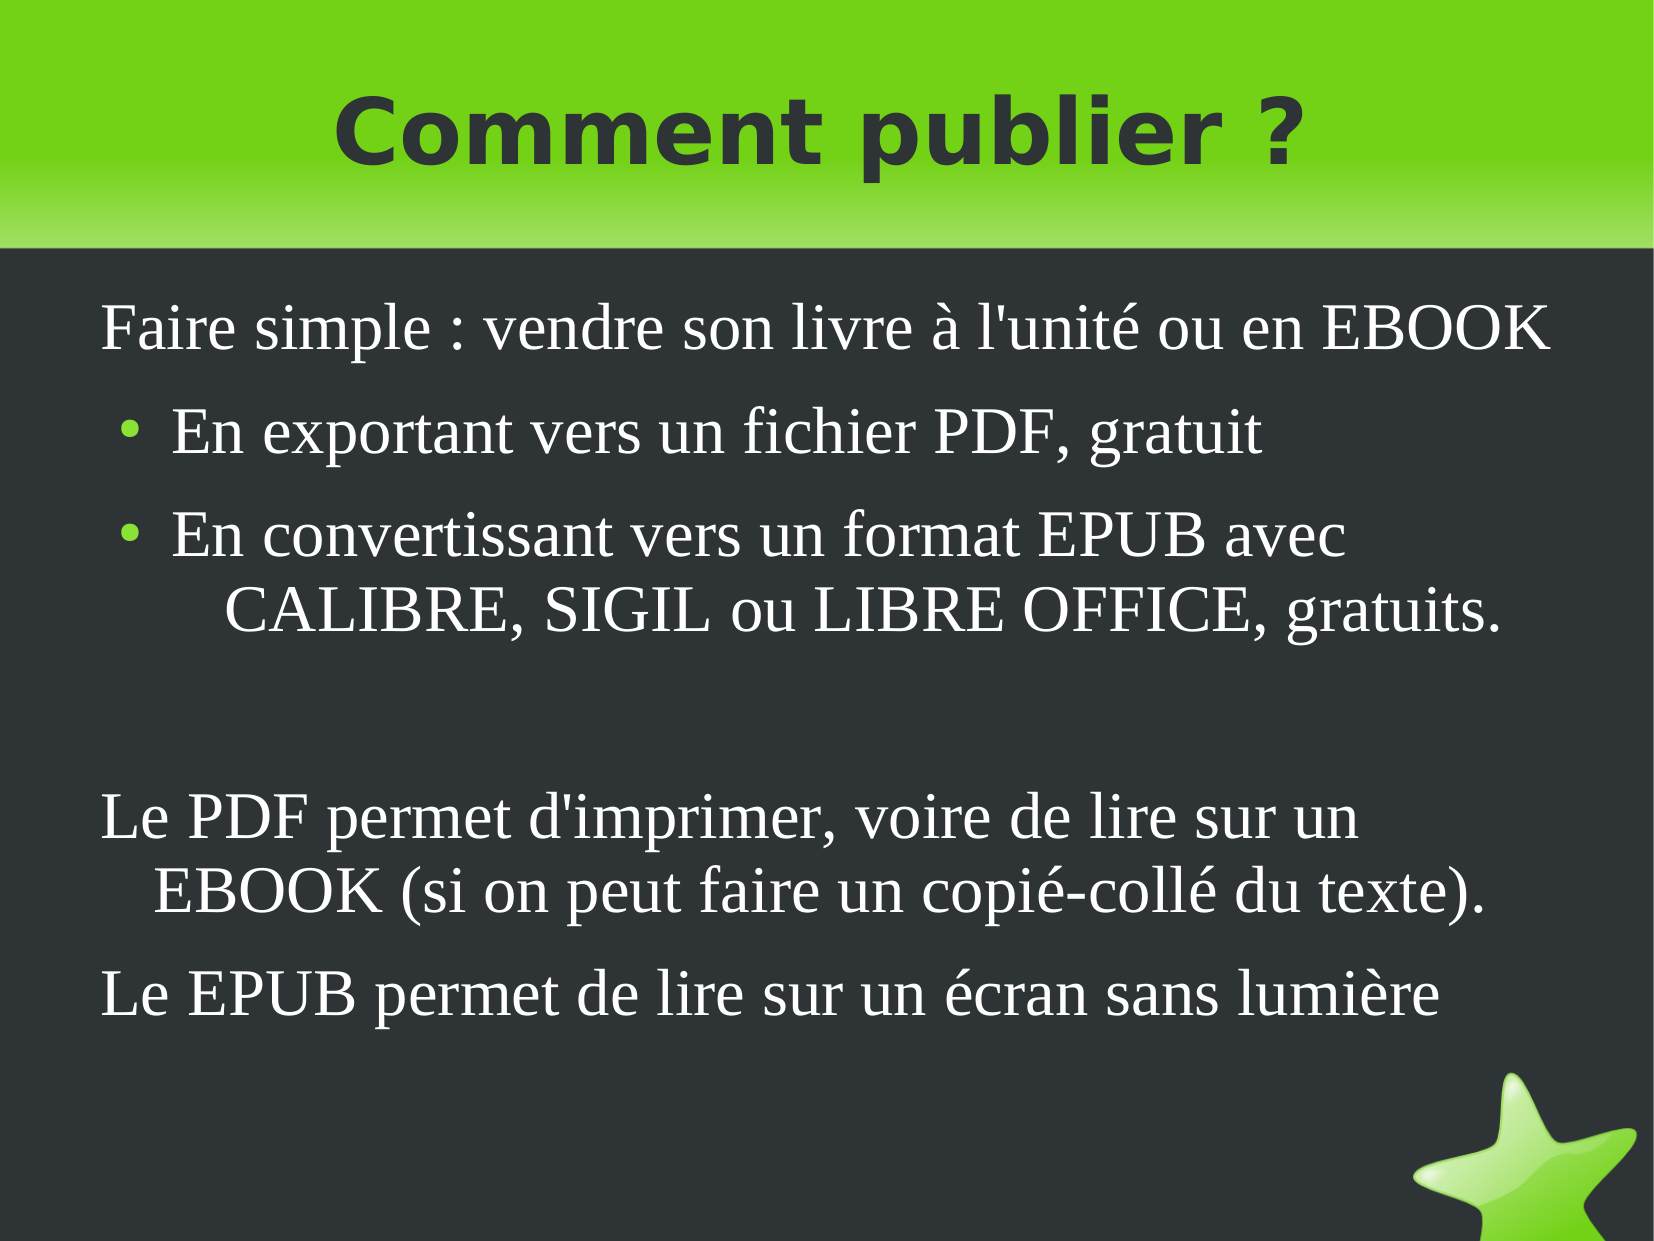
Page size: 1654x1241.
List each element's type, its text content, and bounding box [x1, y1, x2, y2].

picture [0, 0, 1654, 1241]
list Faire simple : vendre son livre à l'unité ou en EBOOK En exportant vers un fichier PDF, gratuit En convertissant vers un format EPUB avec CALIBRE, SIGIL ou LIBRE OFFICE, gratuits. Le PDF permet d'imprimer, voire de lire sur un EBOOK (si on peut faire un copié-collé du texte). Le EPUB permet de lire sur un écran sans lumière [82, 290, 1571, 1094]
title Comment publier ? [76, 36, 1565, 229]
